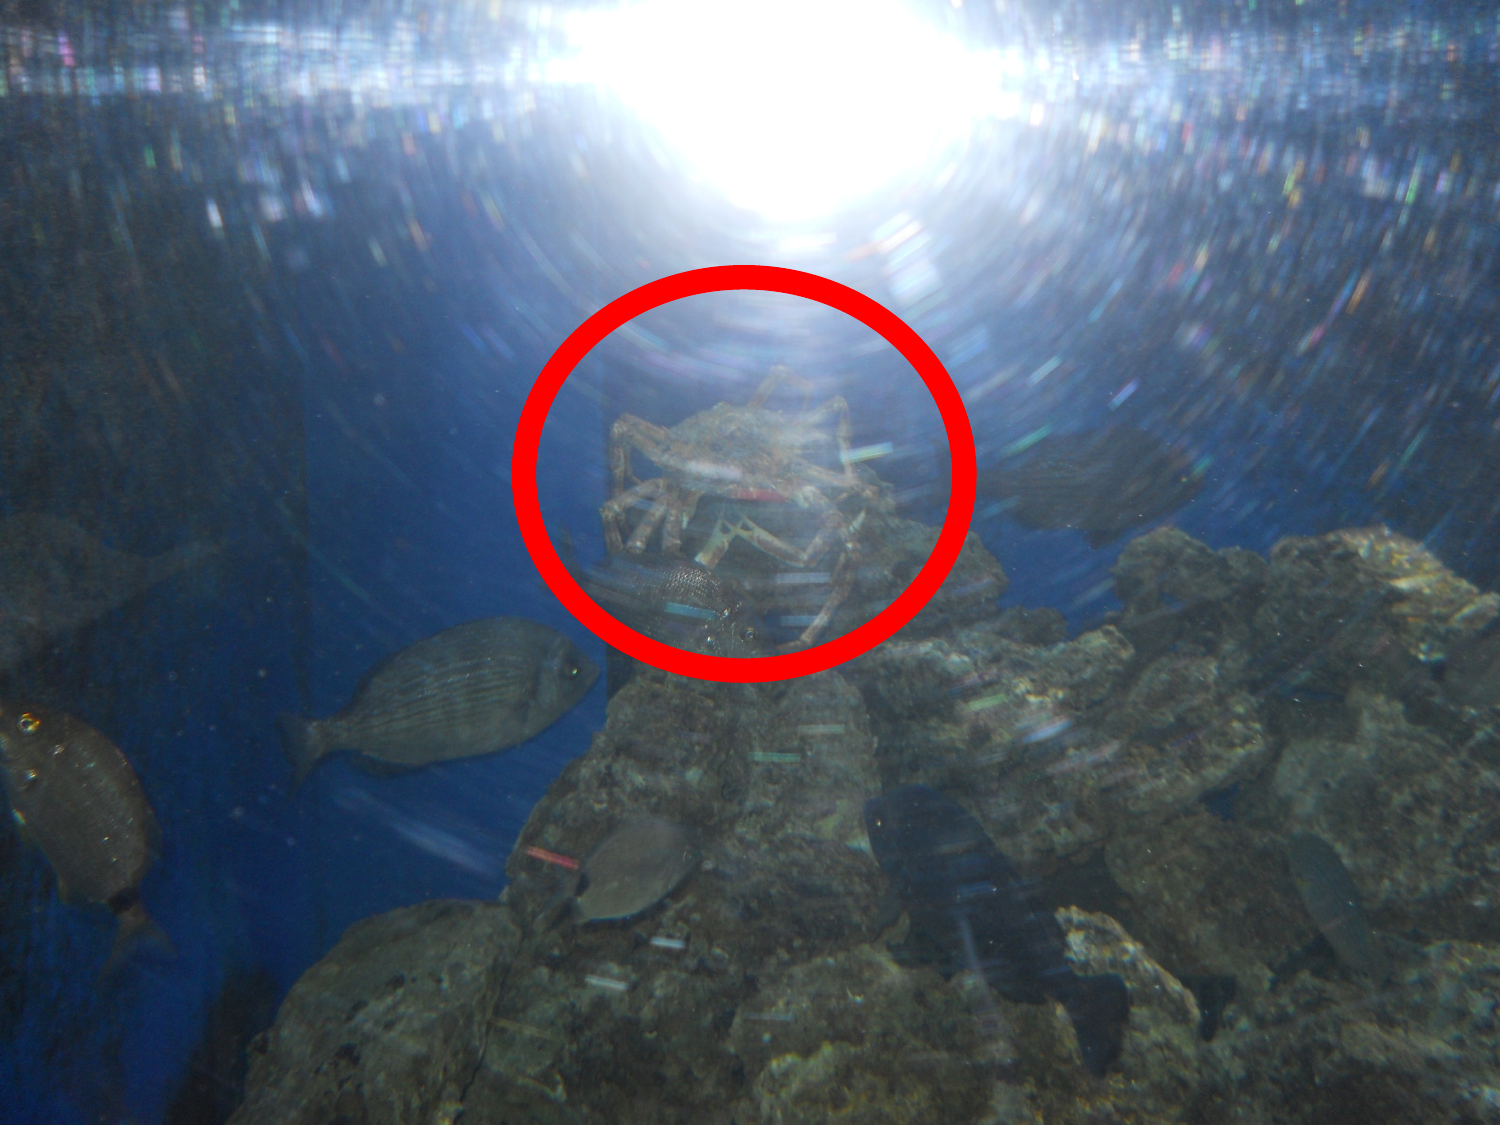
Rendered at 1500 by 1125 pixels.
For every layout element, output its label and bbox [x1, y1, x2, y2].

text_box [513, 267, 975, 681]
picture [0, 0, 1500, 1125]
